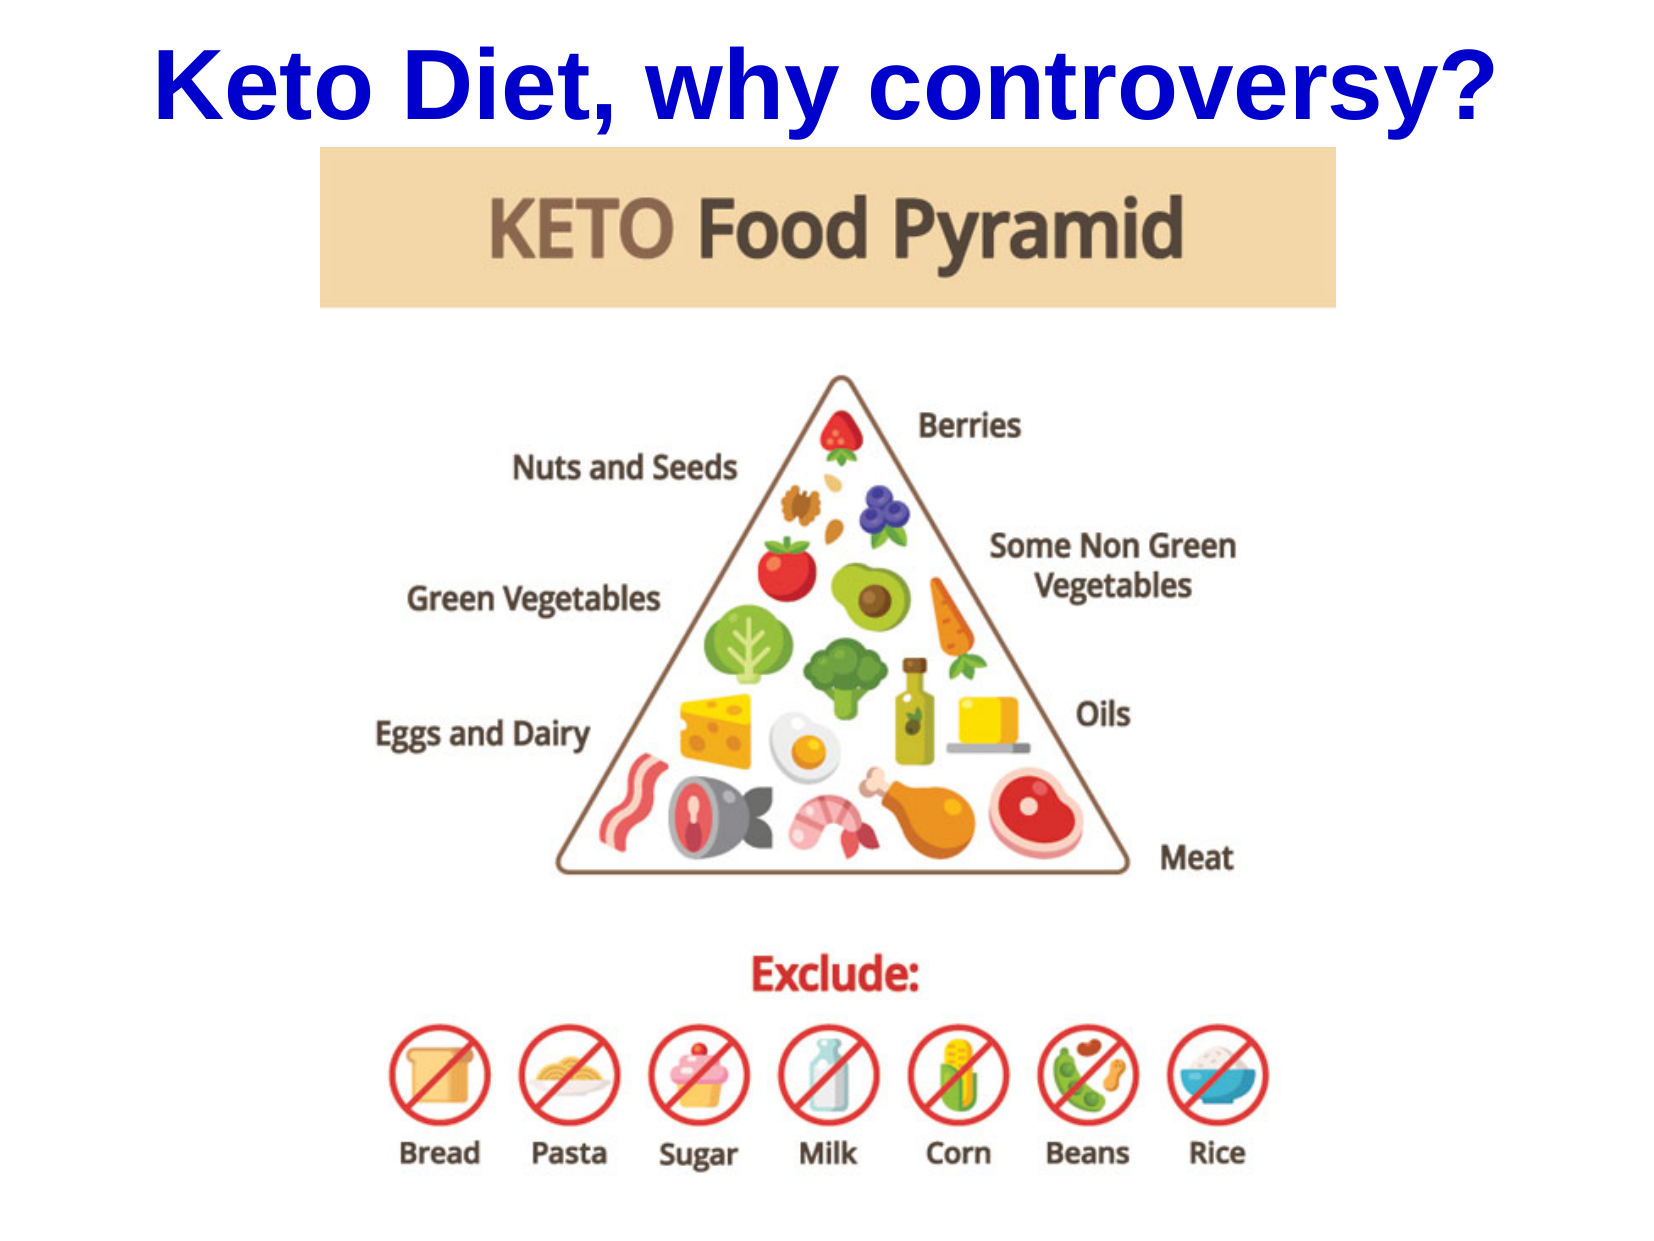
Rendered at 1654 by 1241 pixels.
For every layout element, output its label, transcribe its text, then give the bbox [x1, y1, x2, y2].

title Keto Diet, why controversy? [82, 28, 1571, 141]
picture [320, 147, 1336, 1232]
